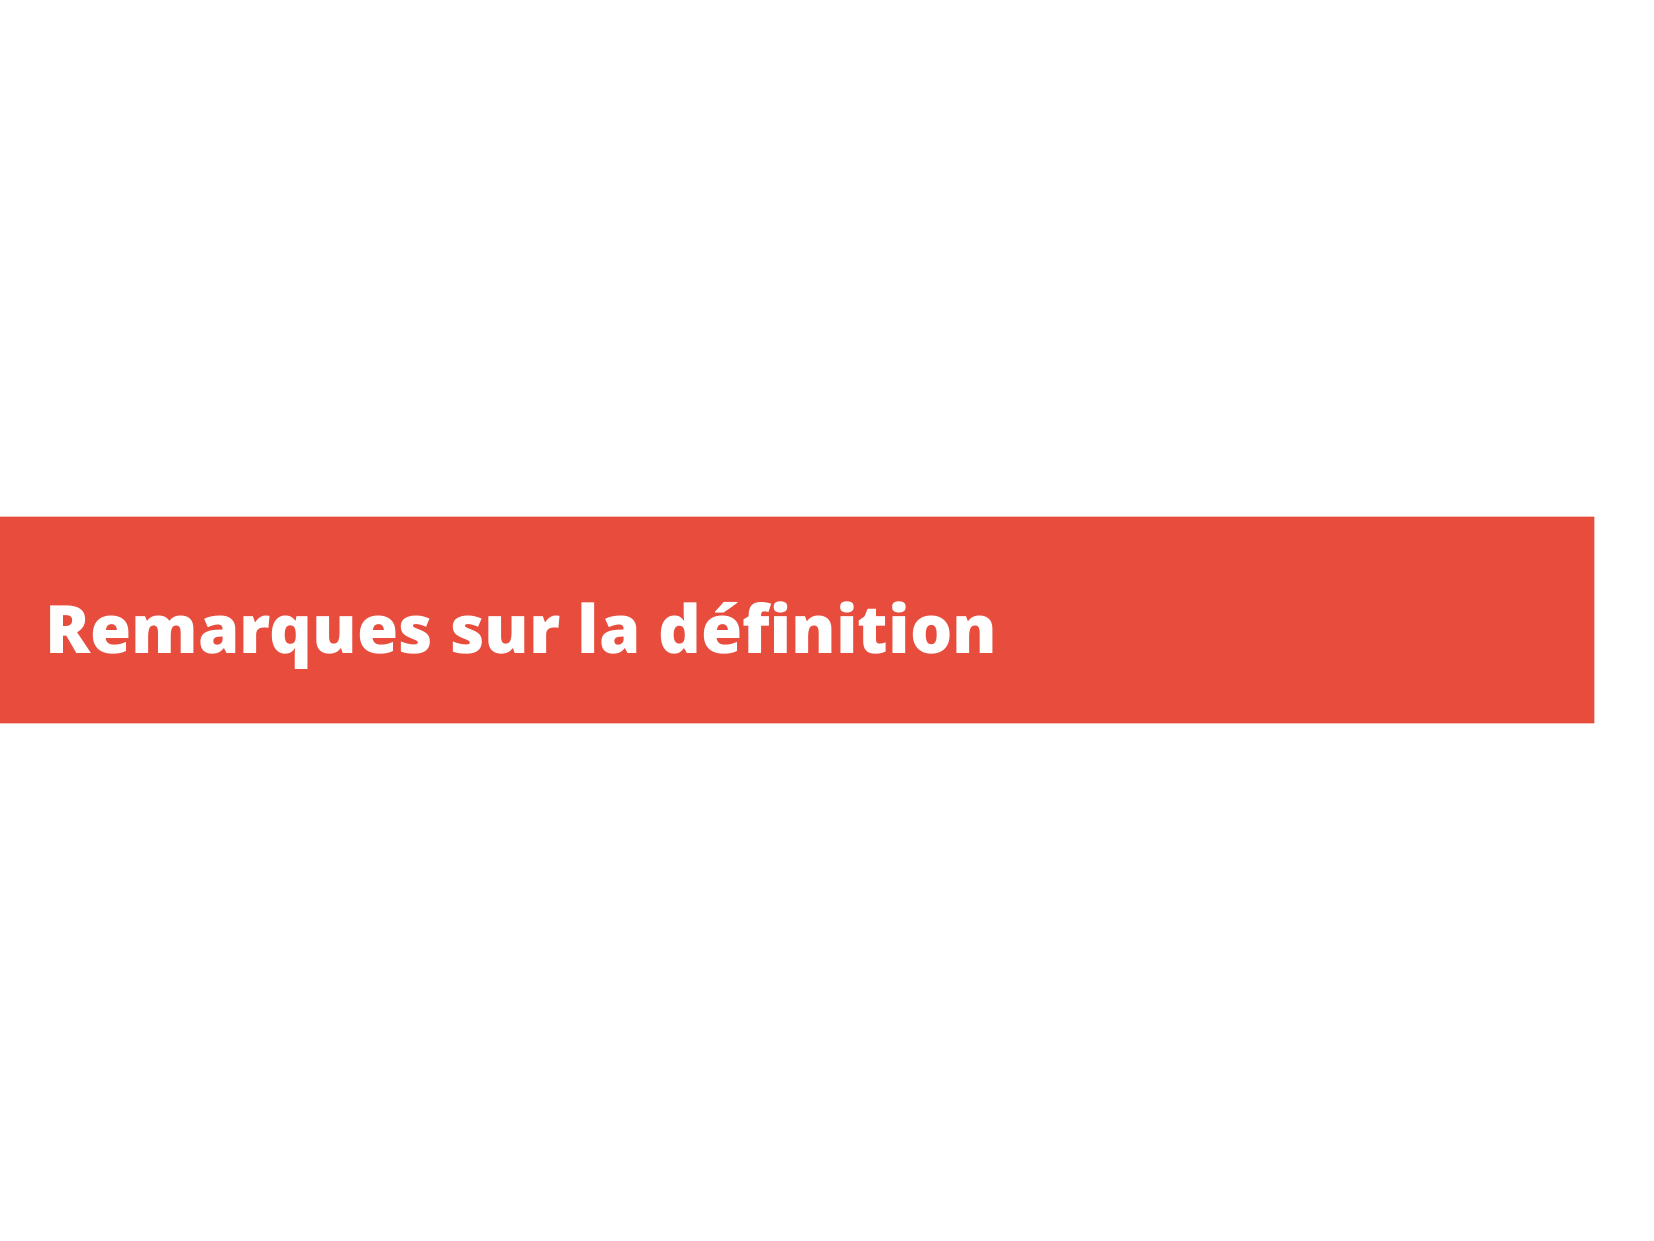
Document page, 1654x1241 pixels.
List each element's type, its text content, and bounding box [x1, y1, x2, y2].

title Remarques sur la définition [45, 525, 1499, 674]
